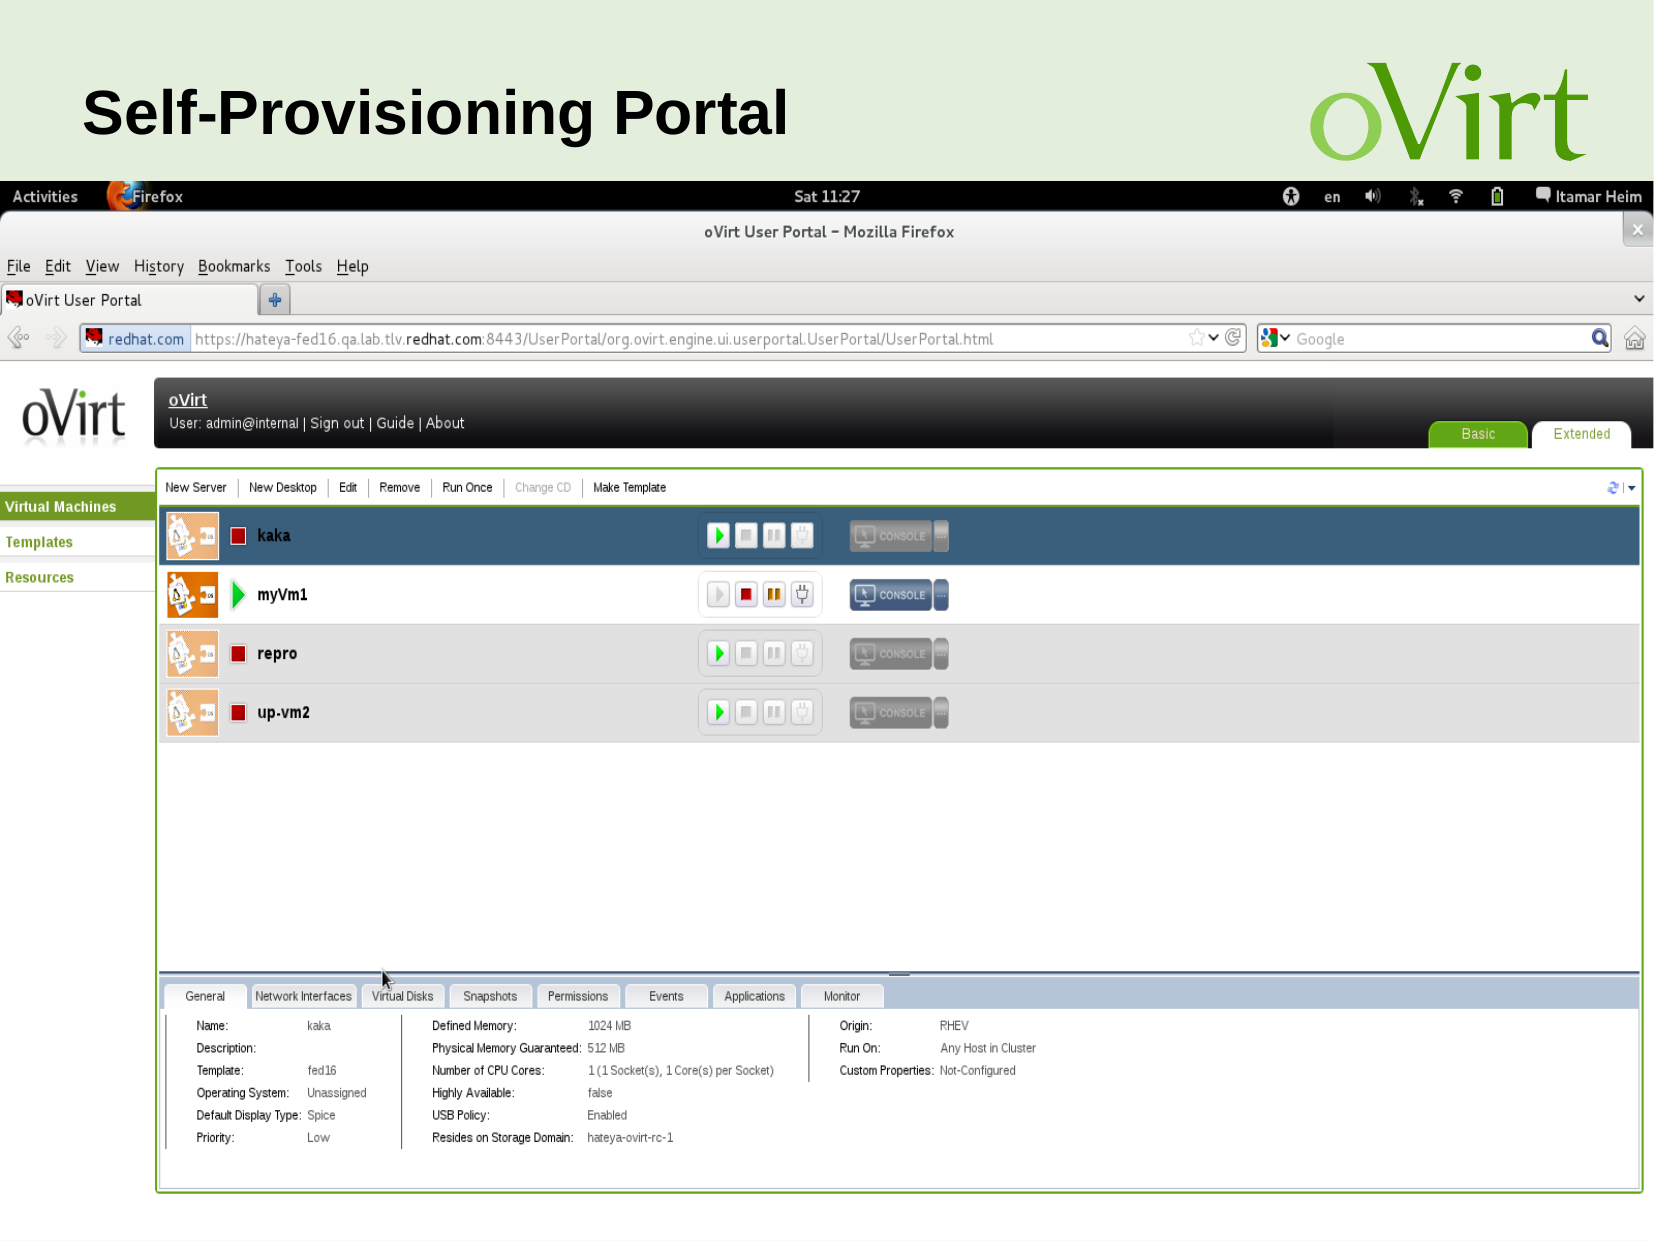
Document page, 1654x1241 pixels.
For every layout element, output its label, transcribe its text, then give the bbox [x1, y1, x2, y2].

picture [0, 181, 1654, 1241]
title Self-Provisioning Portal [82, 37, 1571, 181]
